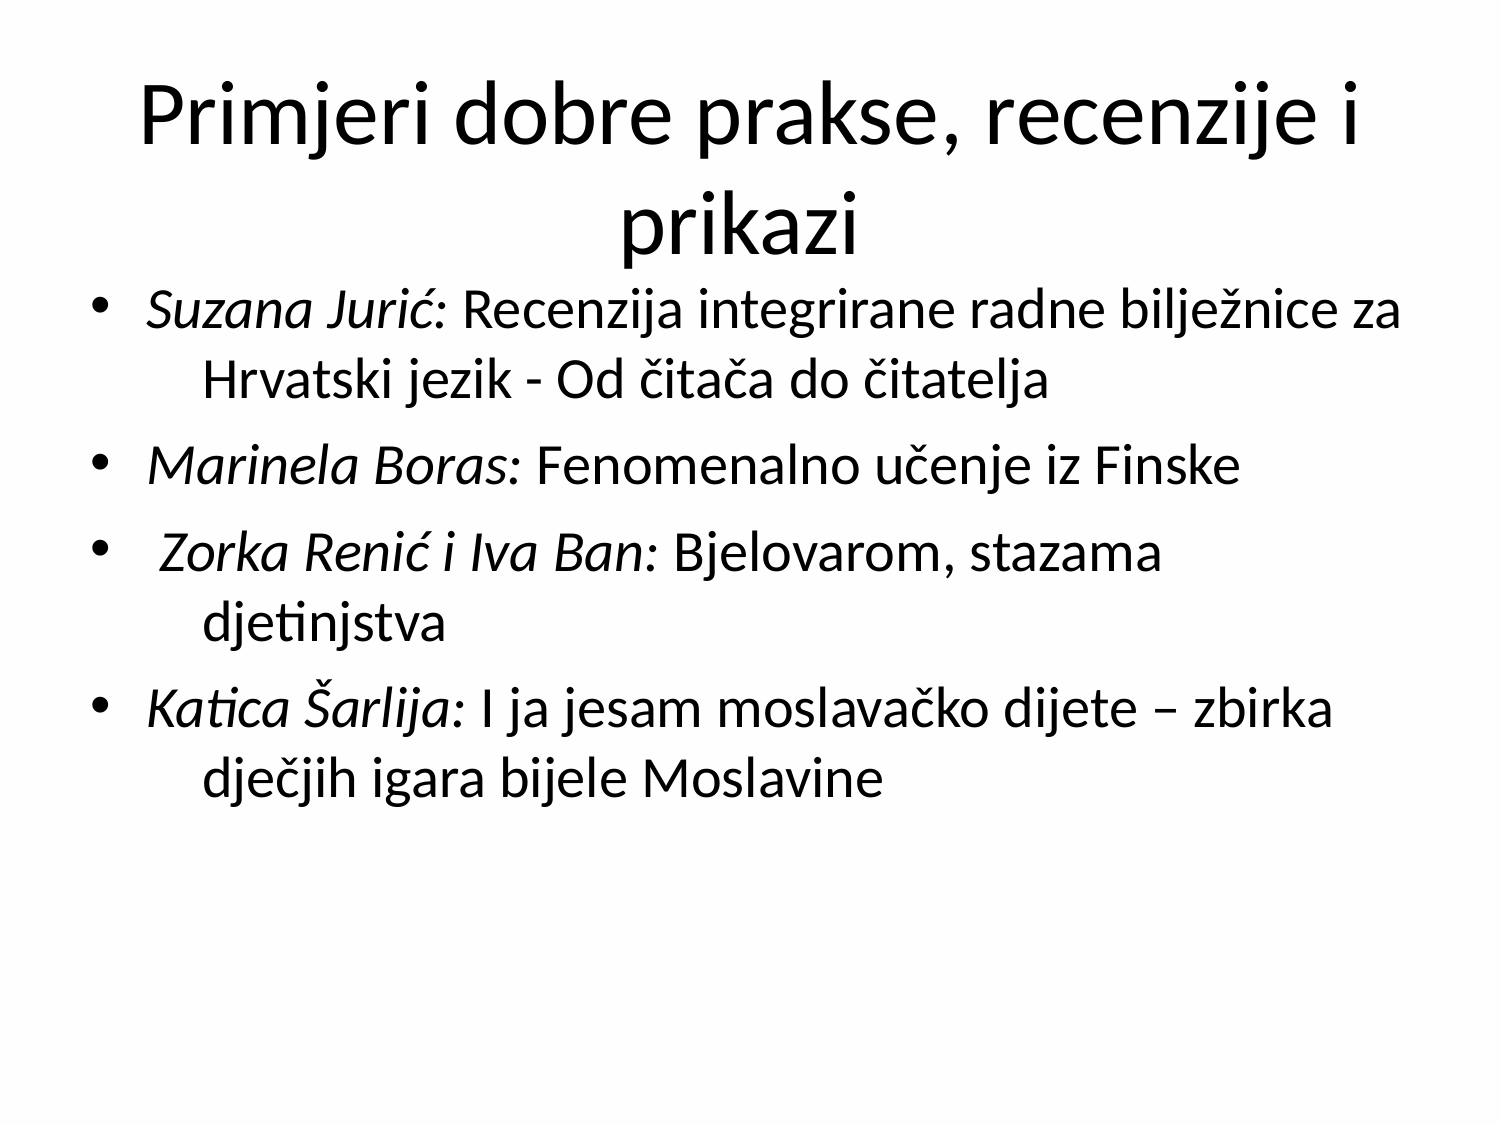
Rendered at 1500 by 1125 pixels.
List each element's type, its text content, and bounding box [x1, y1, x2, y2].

title Primjeri dobre prakse, recenzije i prikazi [75, 45, 1426, 233]
list Suzana Jurić: Recenzija integrirane radne bilježnice za Hrvatski jezik - Od čitača do čitatelja Marinela Boras: Fenomenalno učenje iz Finske Zorka Renić i Iva Ban: Bjelovarom, stazama djetinjstva Katica Šarlija: I ja jesam moslavačko dijete – zbirka dječjih igara bijele Moslavine [75, 262, 1426, 1005]
